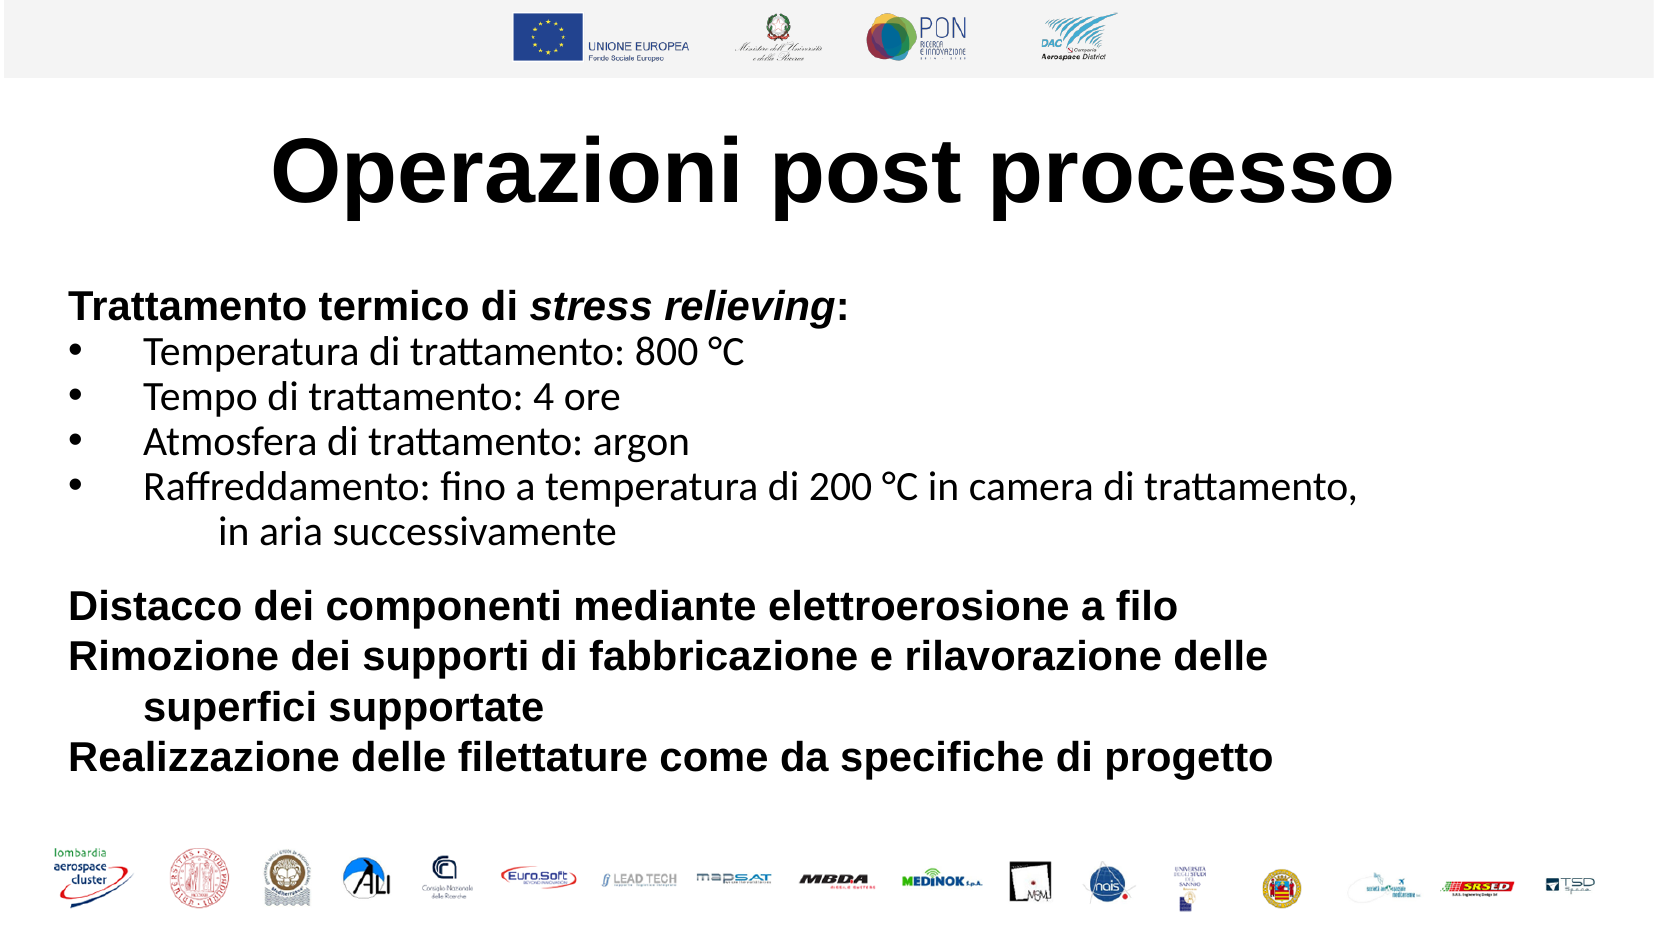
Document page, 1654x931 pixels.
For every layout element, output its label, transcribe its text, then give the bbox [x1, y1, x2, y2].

text_box Operazioni post processo [53, 103, 1614, 291]
picture [1404, 848, 1595, 931]
picture [4, 0, 1654, 78]
text_box Trattamento termico di stress relieving: Temperatura di trattamento: 800 °C Tempo di trattamento: 4 ore Atmosfera di trattamento: argon Raffreddamento: fino a temperatura di 200 °C in camera di trattamento, in aria successivamente Distacco dei componenti mediante elettroerosione a filo Rimozione dei supporti di fabbricazione e rilavorazione delle superfici supportate Realizzazione delle filettature come da specifiche di progetto [53, 271, 1404, 931]
